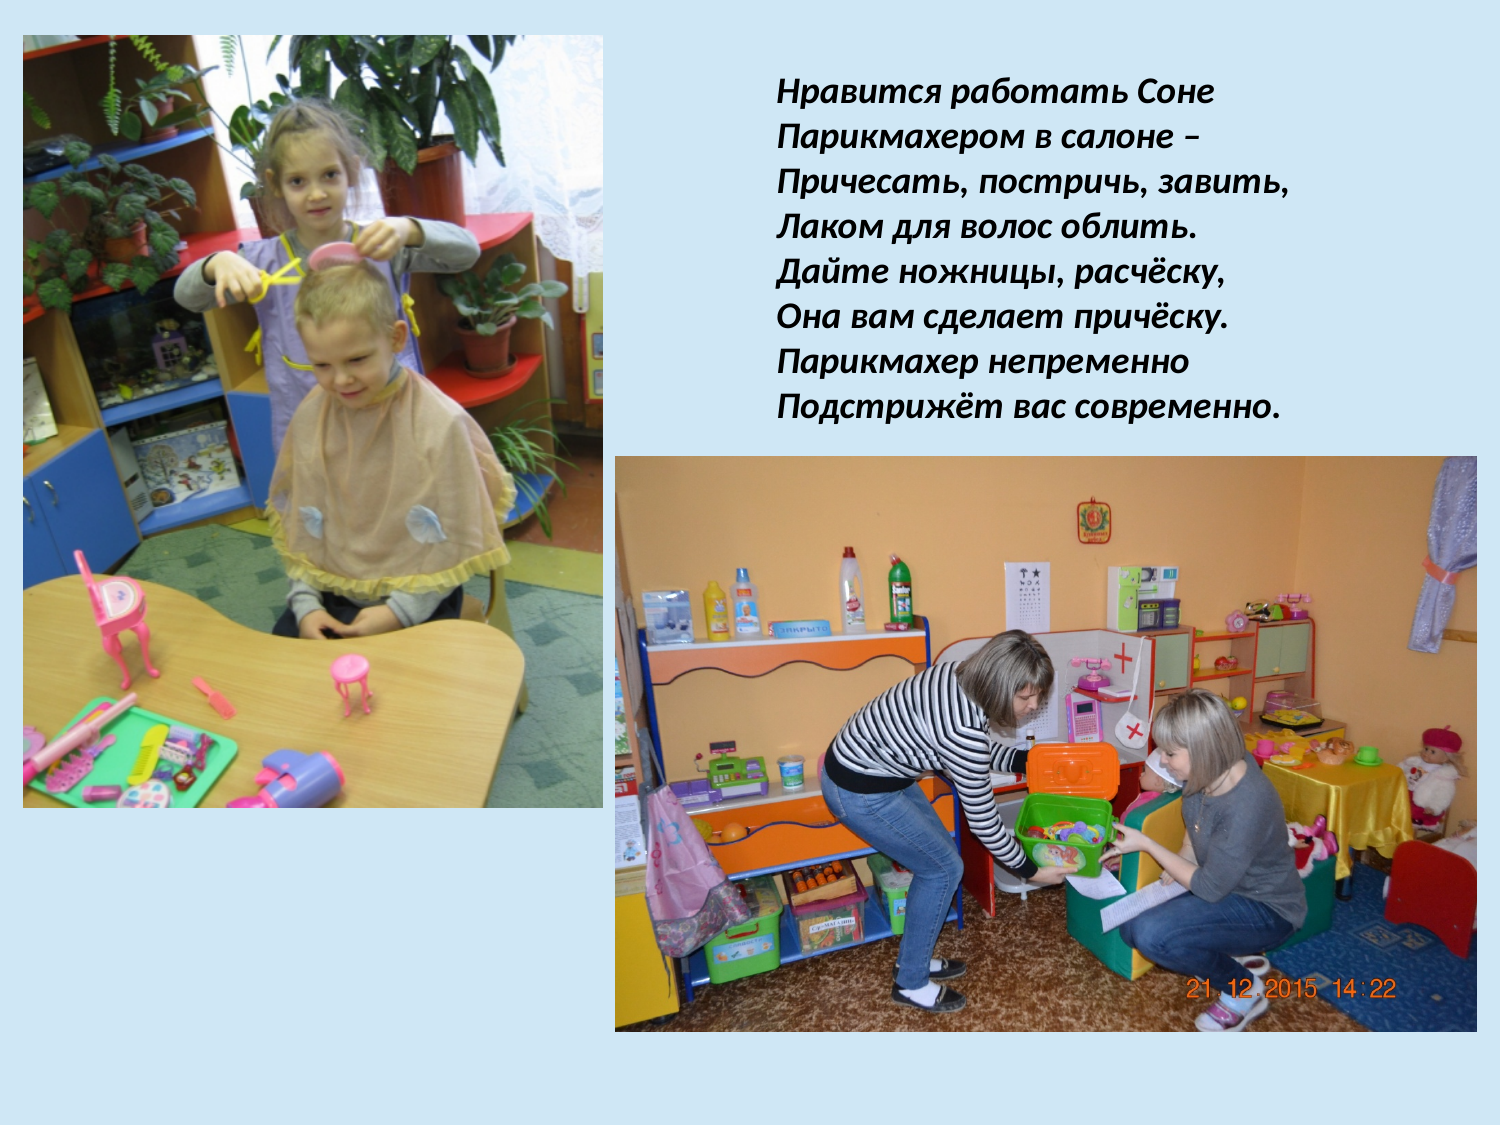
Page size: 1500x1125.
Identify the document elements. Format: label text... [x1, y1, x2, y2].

picture [23, 35, 603, 808]
picture [615, 456, 1477, 1032]
text_box Нравится работать Соне Парикмахером в салоне – Причесать, постричь, завить, Лаком для волос облить. Дайте ножницы, расчёску, Она вам сделает причёску. Парикмахер непременно Подстрижёт вас современно. [761, 58, 1313, 479]
